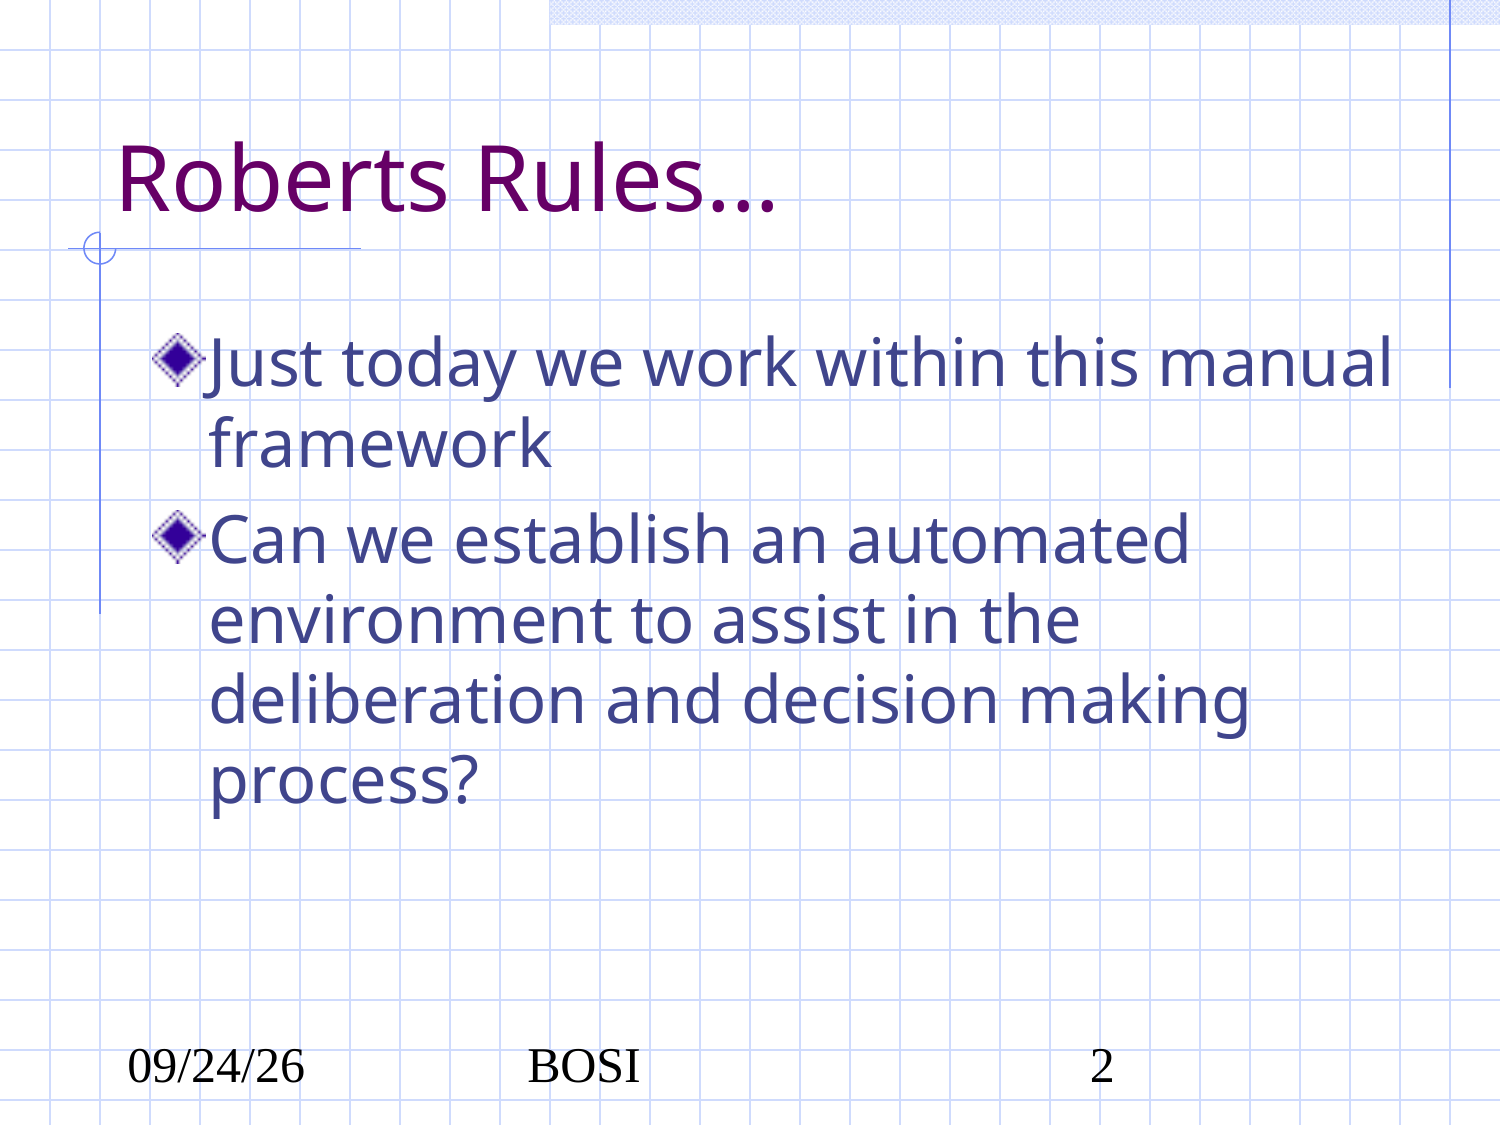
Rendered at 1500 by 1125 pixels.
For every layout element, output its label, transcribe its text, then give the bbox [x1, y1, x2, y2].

list Just today we work within this manual framework Can we establish an automated environment to assist in the deliberation and decision making process? [137, 312, 1413, 988]
picture [549, 0, 1449, 25]
title Roberts Rules... [99, 49, 1375, 238]
picture [1451, 0, 1500, 25]
